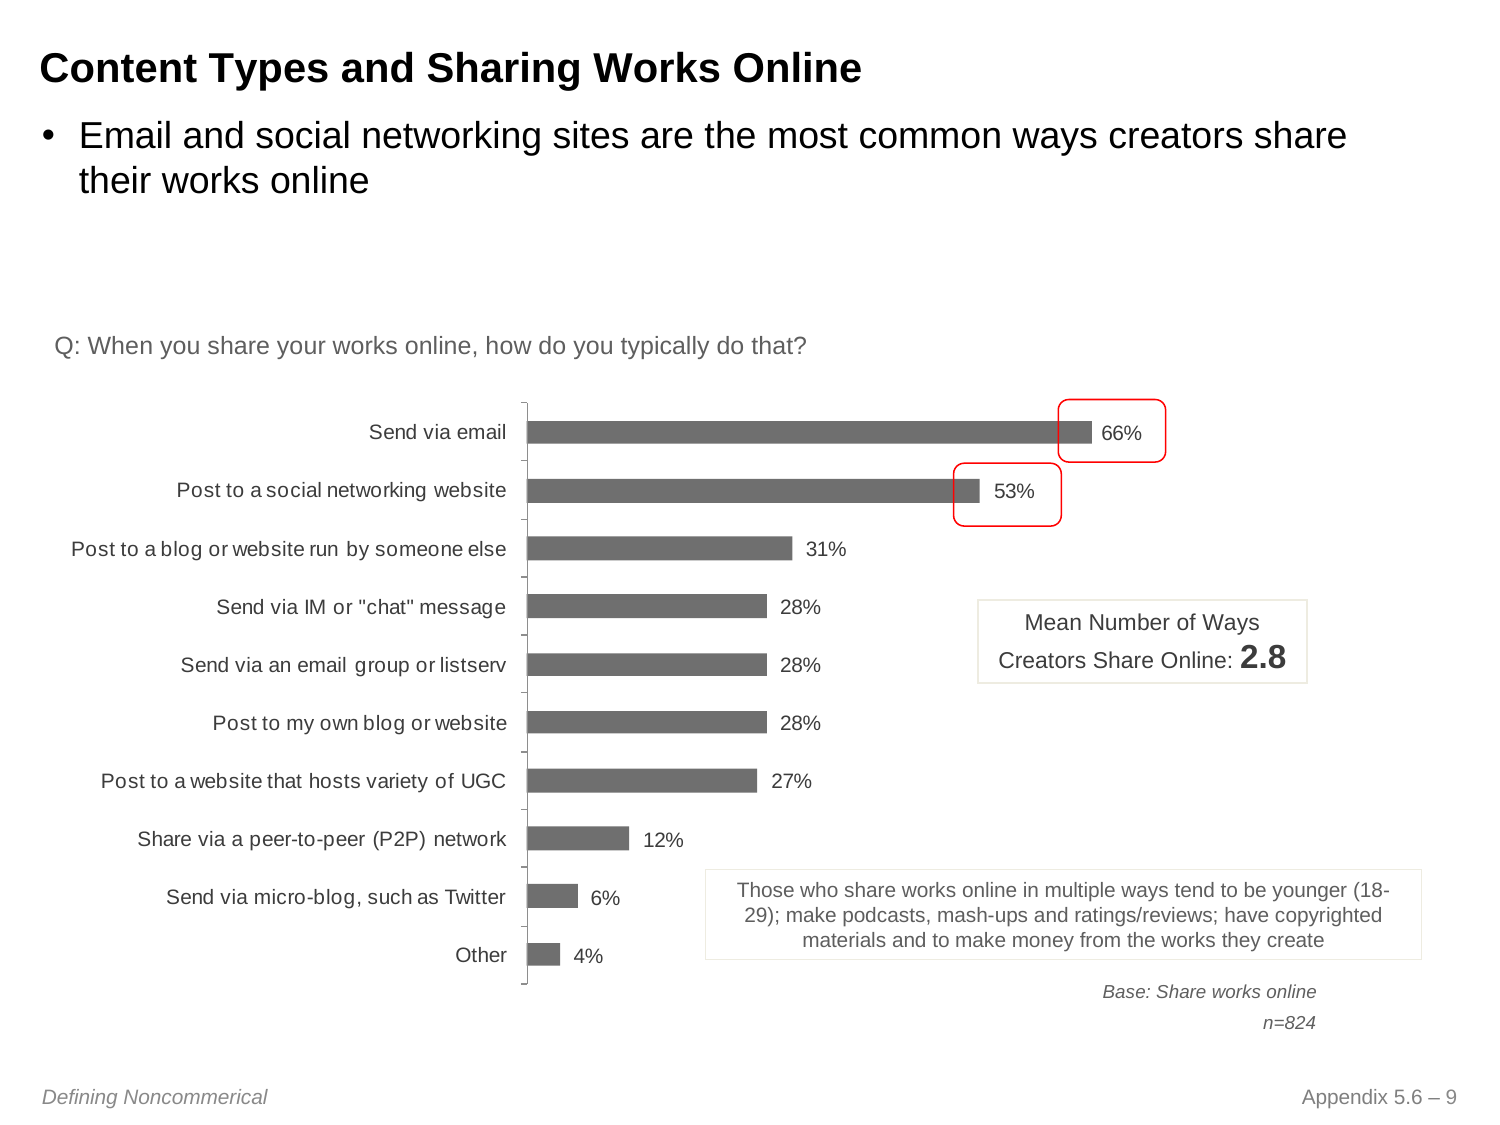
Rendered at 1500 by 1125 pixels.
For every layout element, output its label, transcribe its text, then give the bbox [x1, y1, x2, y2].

text_box Q: When you share your works online, how do you typically do that? [39, 293, 1309, 400]
text_box n=824 [1016, 1011, 1331, 1042]
text_box Base: Share works online [873, 972, 1332, 1011]
text_box Defining Noncommerical [27, 1066, 503, 1125]
text_box Email and social networking sites are the most common ways creators share their works online [27, 110, 1382, 210]
text_box Appendix 5.6 – <number> [1121, 1066, 1472, 1125]
picture [44, 377, 1150, 1008]
picture [1060, 401, 1150, 461]
text_box Those who share works online in multiple ways tend to be younger (18-29); make podcasts, mash-ups and ratings/reviews; have copyrighted materials and to make money from the works they create [705, 869, 1422, 960]
text_box Mean Number of Ways Creators Share Online: 2.8 [977, 600, 1308, 683]
text_box Content Types and Sharing Works Online [24, 27, 1454, 110]
